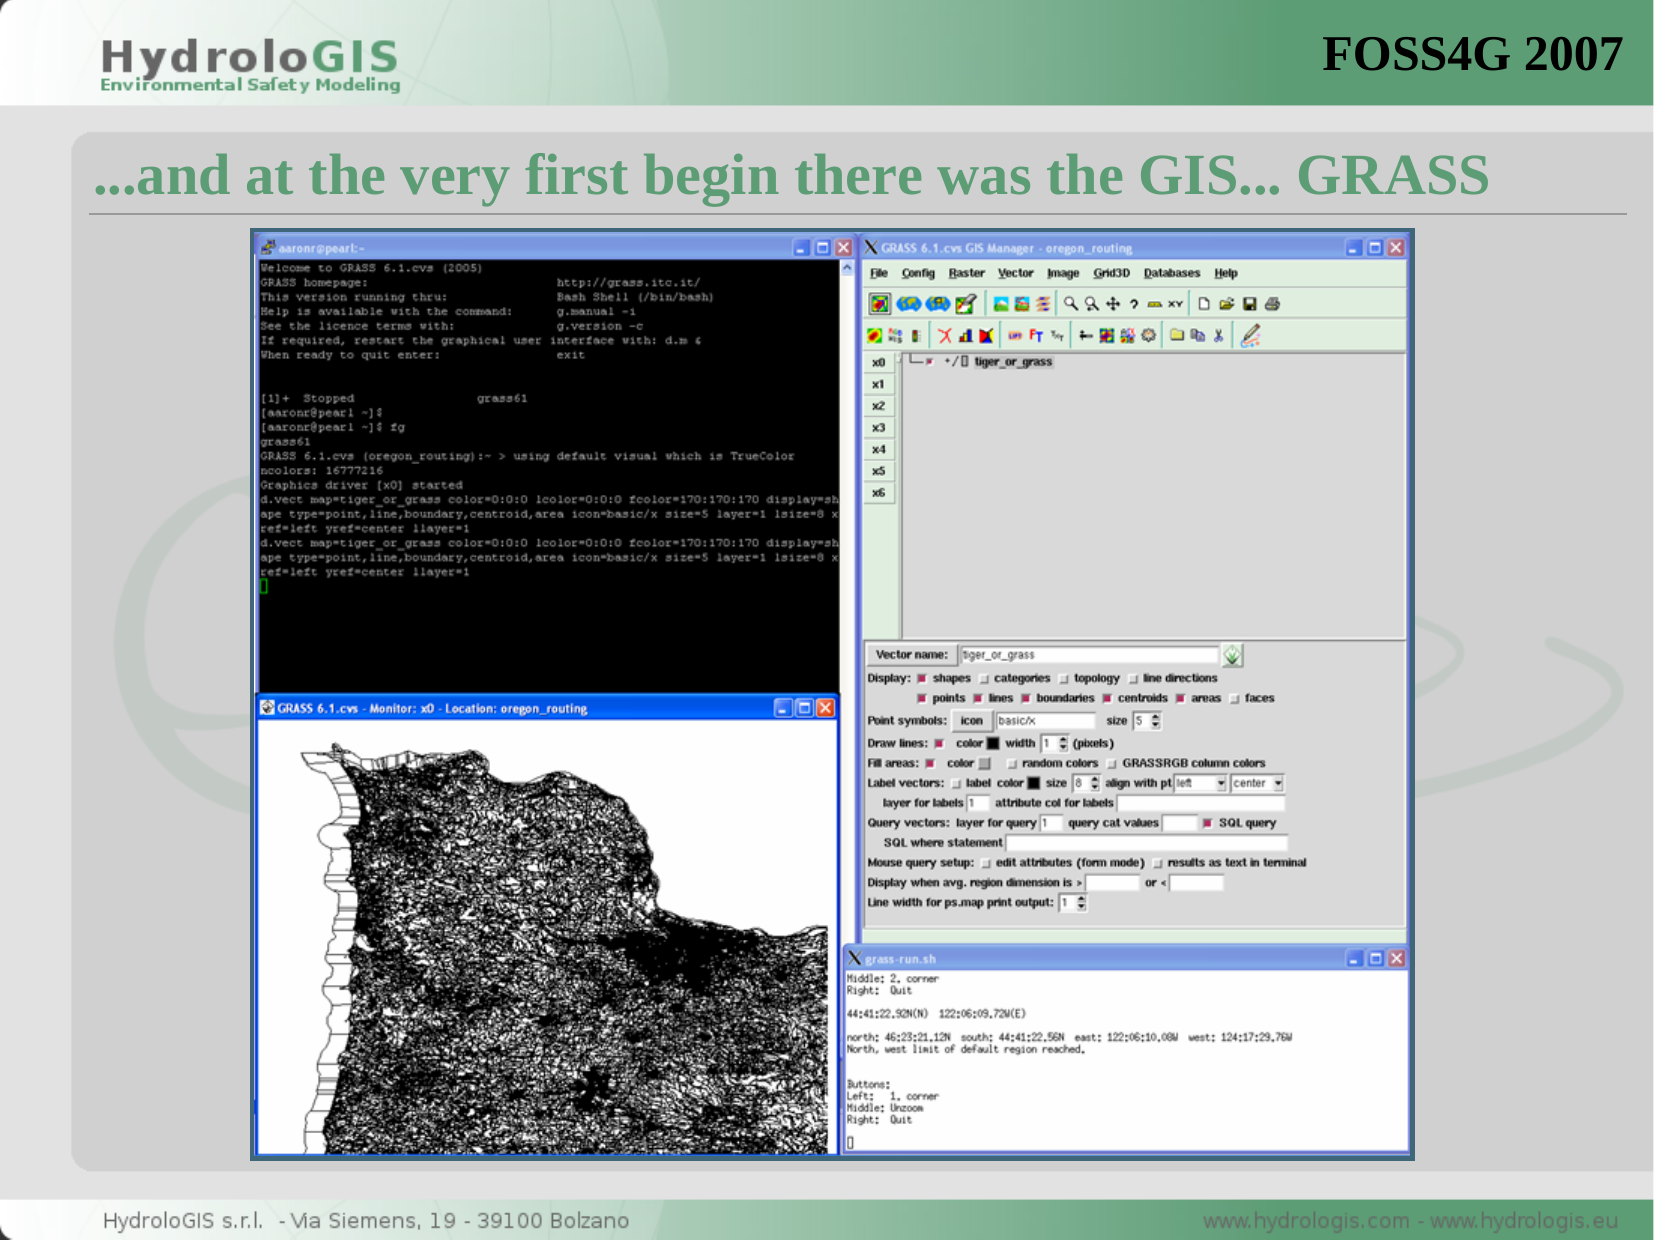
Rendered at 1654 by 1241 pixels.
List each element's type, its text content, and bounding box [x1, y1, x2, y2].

picture [0, 0, 1654, 1240]
title ...and at the very first begin there was the GIS... GRASS [93, 134, 1600, 215]
